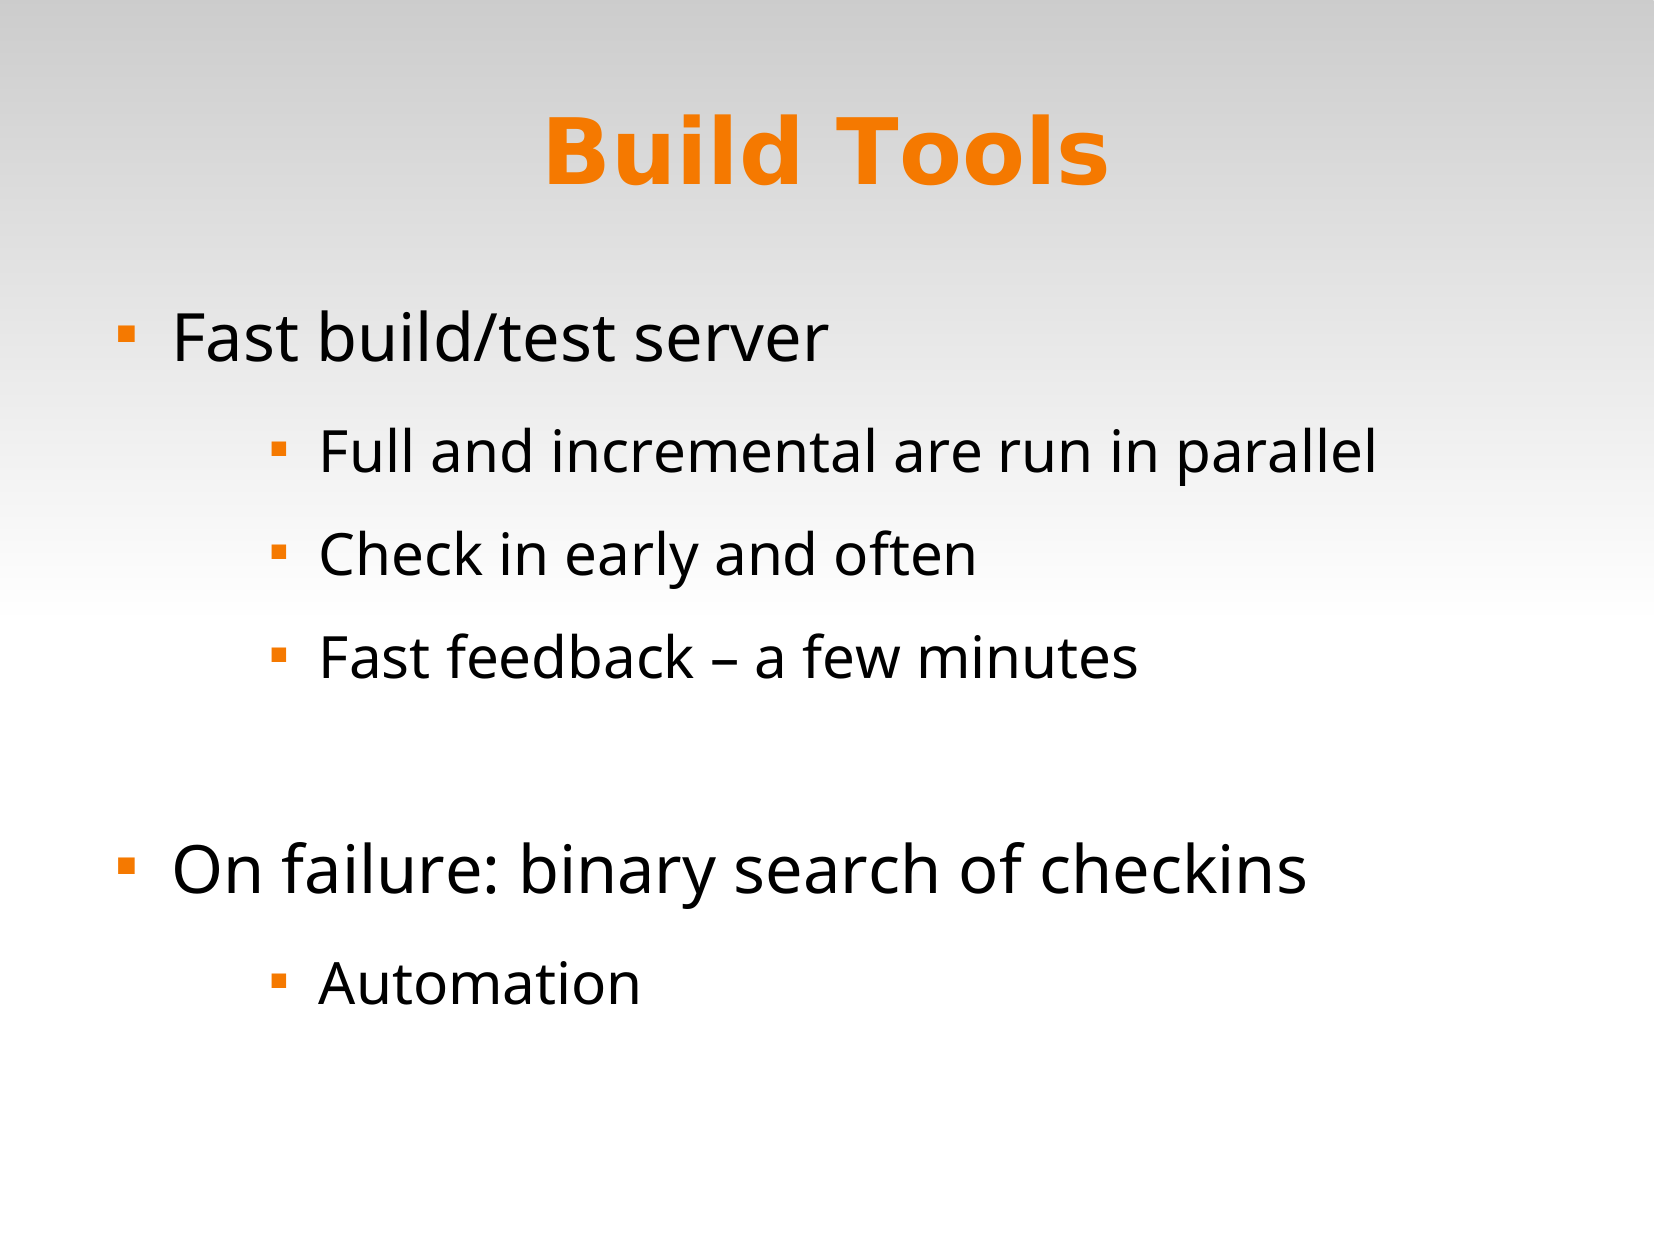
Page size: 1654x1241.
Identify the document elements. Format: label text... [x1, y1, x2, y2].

list Fast build/test server Full and incremental are run in parallel Check in early and often Fast feedback – a few minutes On failure: binary search of checkins Automation [82, 290, 1571, 1094]
title Build Tools [82, 56, 1571, 250]
